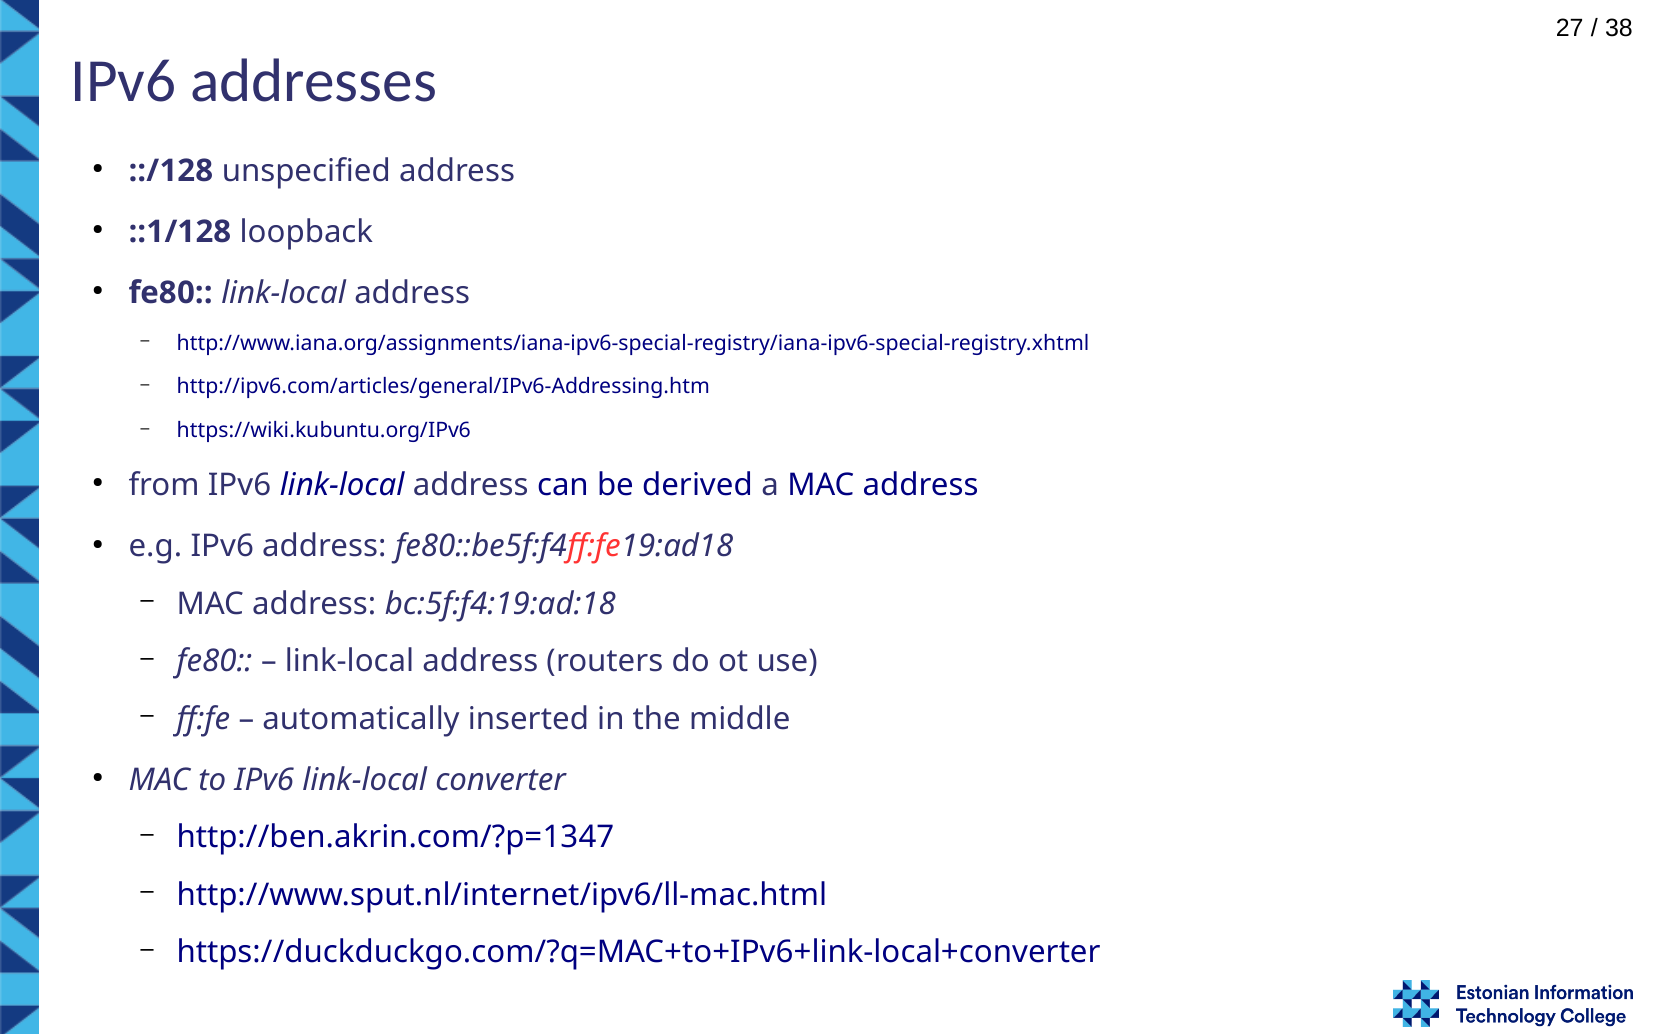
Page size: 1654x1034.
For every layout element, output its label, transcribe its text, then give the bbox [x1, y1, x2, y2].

picture [1393, 980, 1633, 1027]
list ::/128 unspecified address ::1/128 loopback fe80:: link-local address http://www.iana.org/assignments/iana-ipv6-special-registry/iana-ipv6-special-registry.xhtml http://ipv6.com/articles/general/IPv6-Addressing.htm https://wiki.kubuntu.org/IPv6 from IPv6 link-local address can be derived a MAC address e.g. IPv6 address: fe80::be5f:f4ff:fe19:ad18 MAC address: bc:5f:f4:19:ad:18 fe80:: – link-local address (routers do ot use) ff:fe – automatically inserted in the middle MAC to IPv6 link-local converter http://ben.akrin.com/?p=1347 http://www.sput.nl/internet/ipv6/ll-mac.html https://duckduckgo.com/?q=MAC+to+IPv6+link-local+converter [80, 147, 1536, 975]
title IPv6 addresses [70, 41, 1630, 130]
